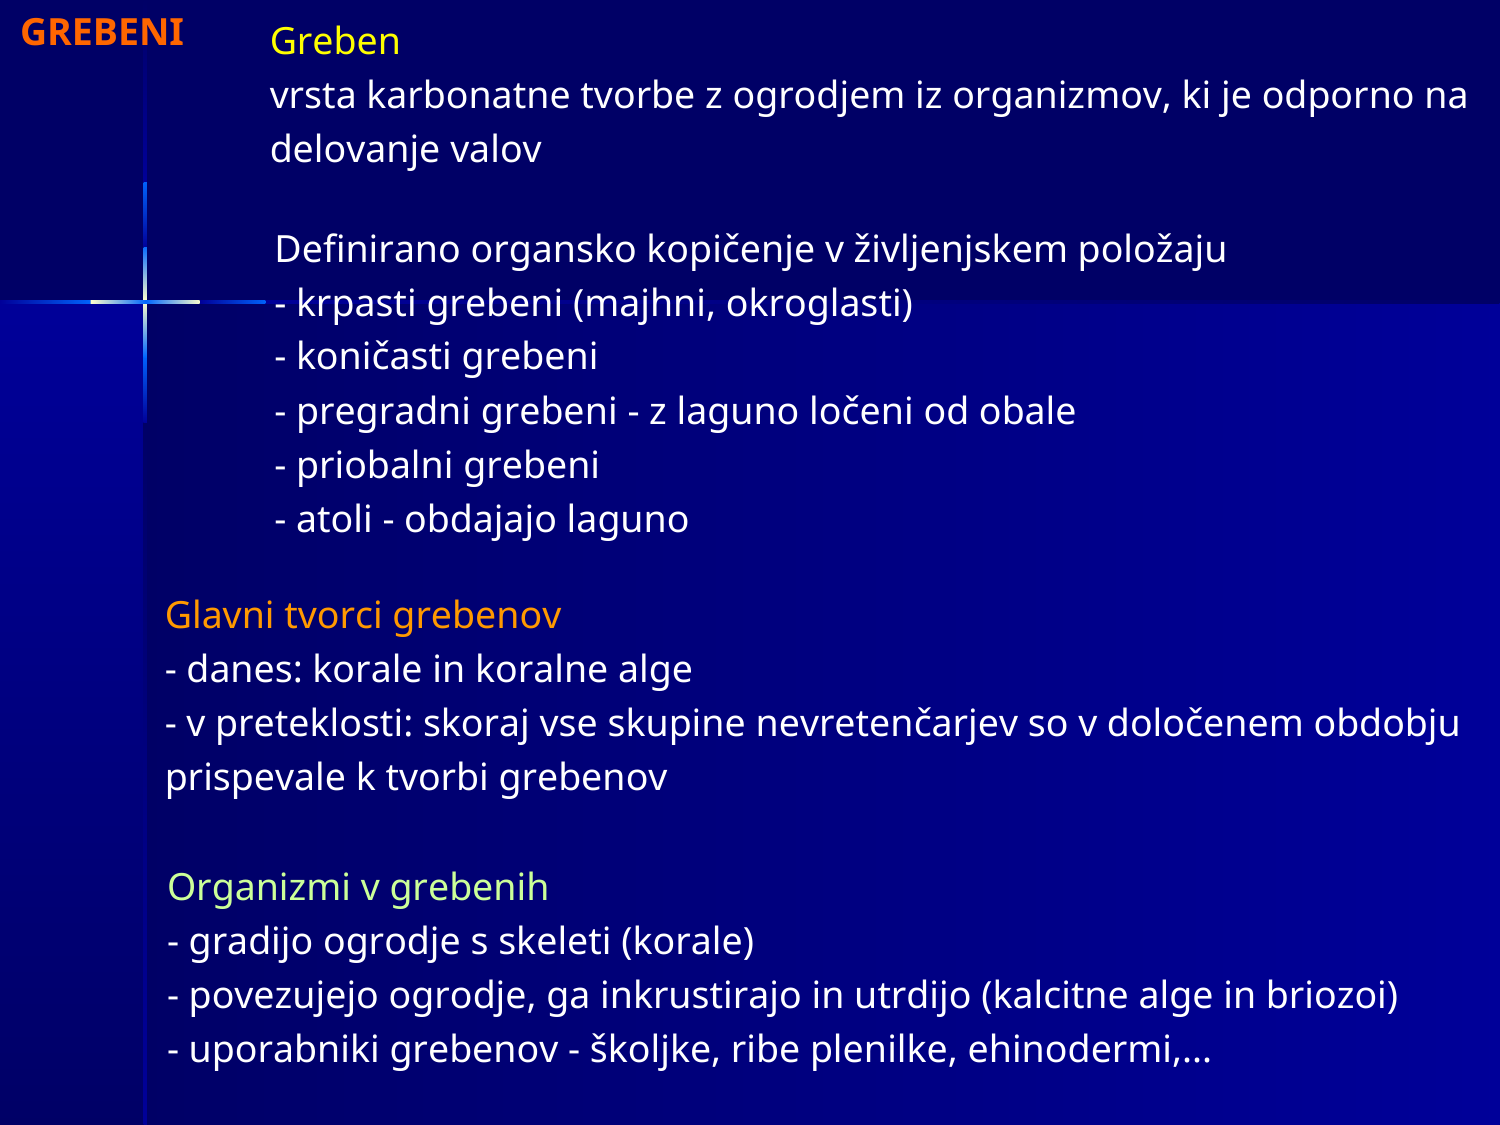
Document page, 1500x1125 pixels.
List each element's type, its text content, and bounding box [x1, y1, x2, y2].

text_box Organizmi v grebenih - gradijo ogrodje s skeleti (korale) - povezujejo ogrodje, ga inkrustirajo in utrdijo (kalcitne alge in briozoi) - uporabniki grebenov - školjke, ribe plenilke, ehinodermi,... [152, 846, 1415, 1078]
text_box Definirano organsko kopičenje v življenjskem položaju - krpasti grebeni (majhni, okroglasti) - koničasti grebeni - pregradni grebeni - z laguno ločeni od obale - priobalni grebeni - atoli - obdajajo laguno [259, 207, 1244, 548]
text_box Greben vrsta karbonatne tvorbe z ogrodjem iz organizmov, ki je odporno na delovanje valov [255, 0, 1495, 178]
text_box Glavni tvorci grebenov - danes: korale in koralne alge - v preteklosti: skoraj vse skupine nevretenčarjev so v določenem obdobju prispevale k tvorbi grebenov [150, 574, 1478, 806]
text_box GREBENI [5, 0, 200, 61]
